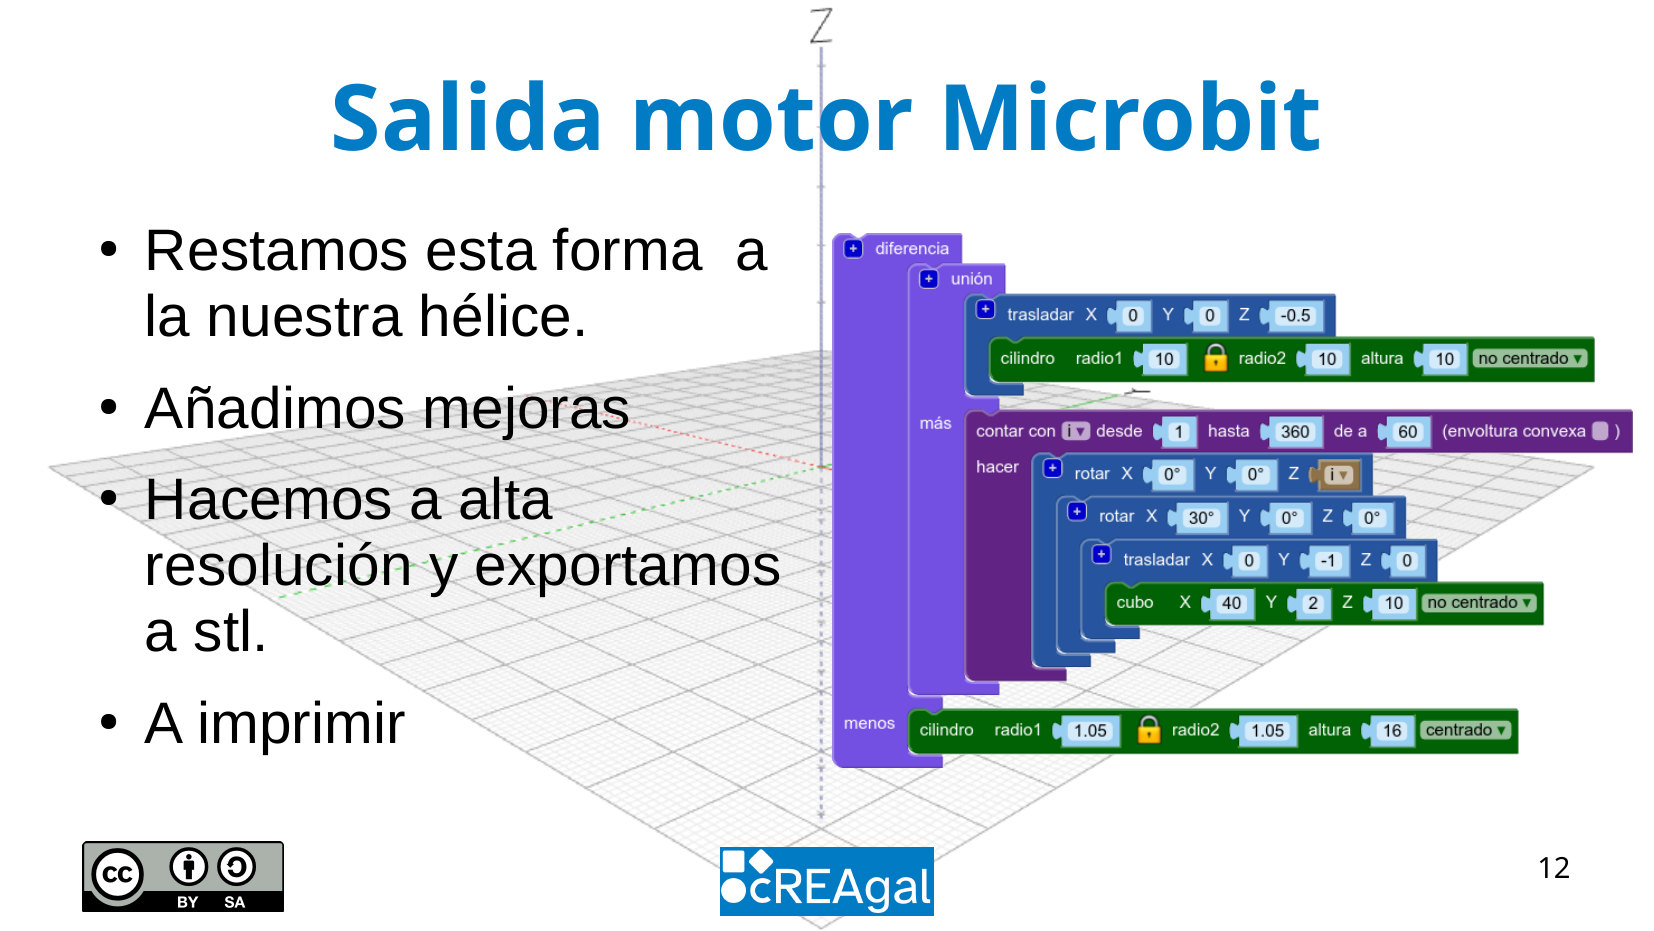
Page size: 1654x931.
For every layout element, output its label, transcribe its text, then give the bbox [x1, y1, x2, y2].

title Salida motor Microbit [82, 37, 1571, 193]
list Restamos esta forma a la nuestra hélice. Añadimos mejoras Hacemos a alta resolución y exportamos a stl. A imprimir [82, 217, 809, 758]
picture [0, 0, 1654, 931]
